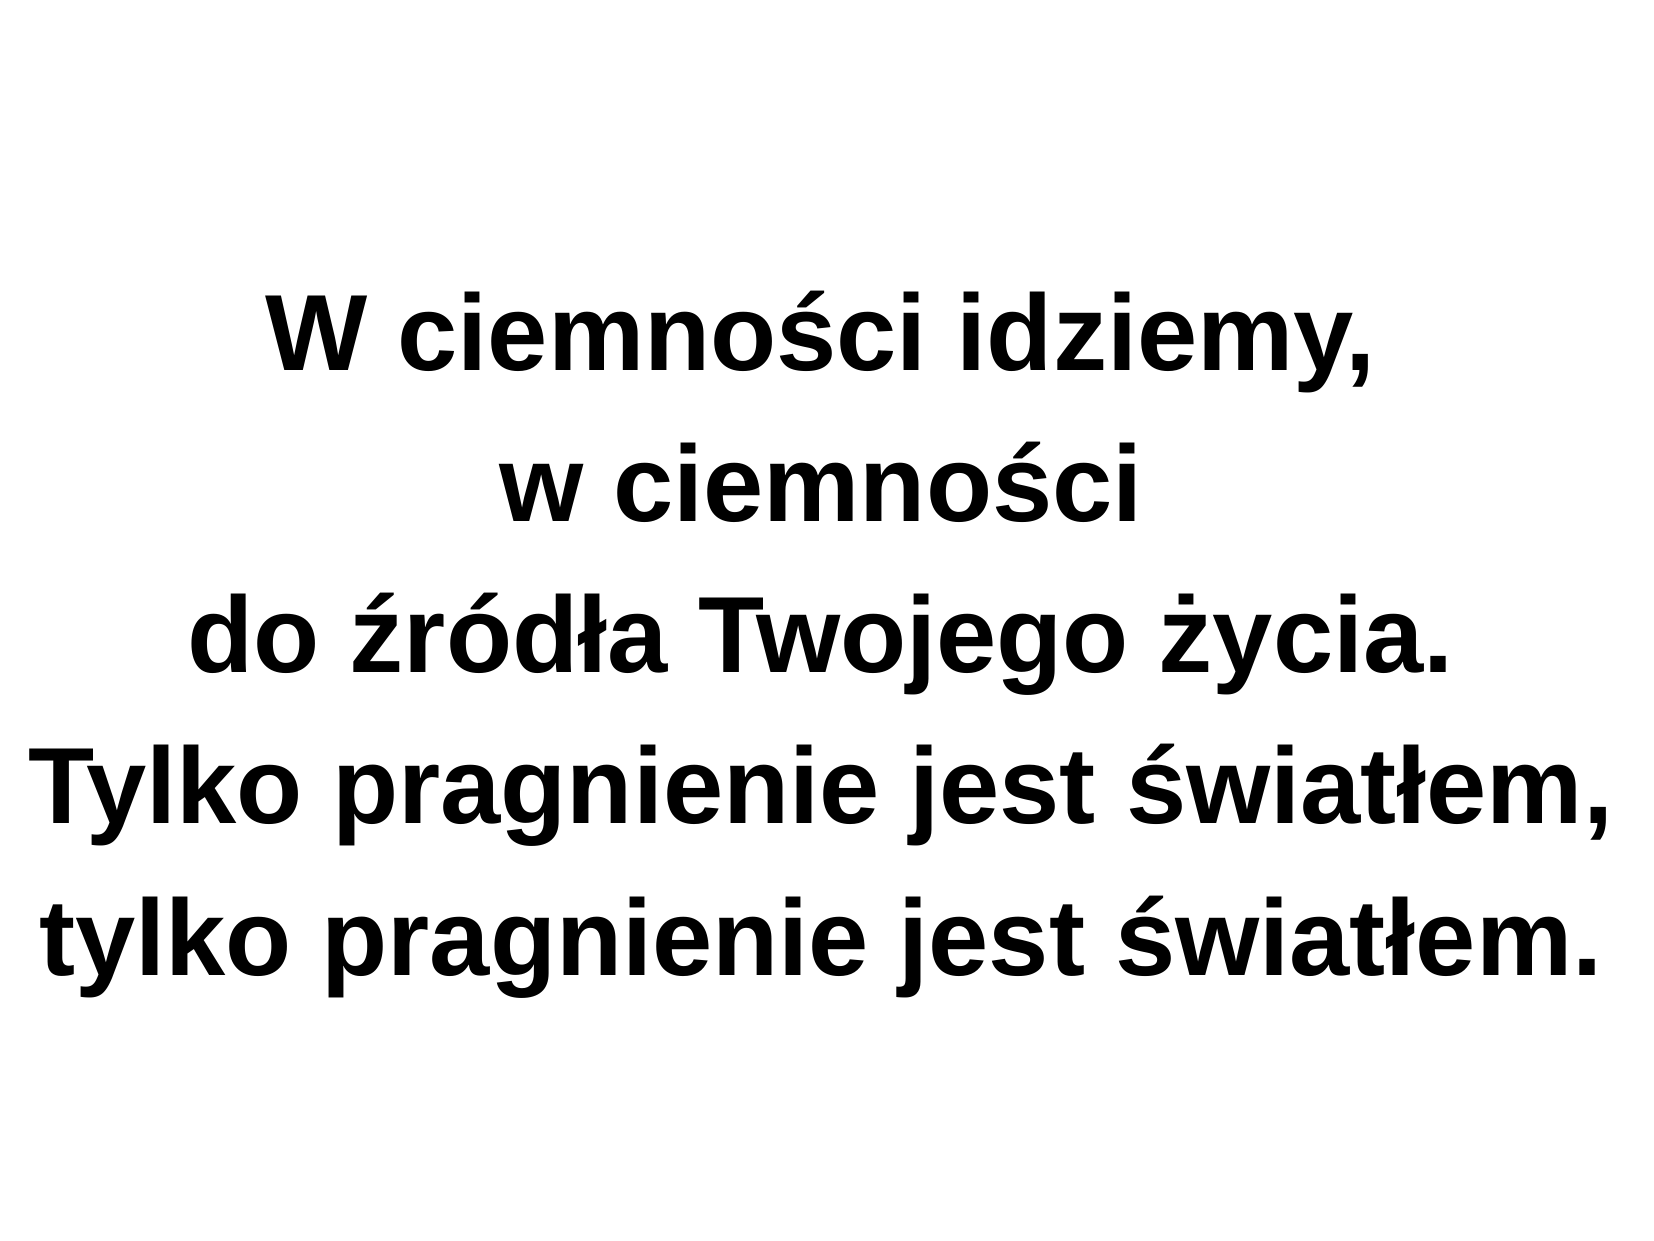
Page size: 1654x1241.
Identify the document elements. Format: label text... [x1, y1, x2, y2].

subtitle W ciemności idziemy, w ciemności do źródła Twojego życia. Tylko pragnienie jest światłem, tylko pragnienie jest światłem. [0, 0, 1642, 1241]
